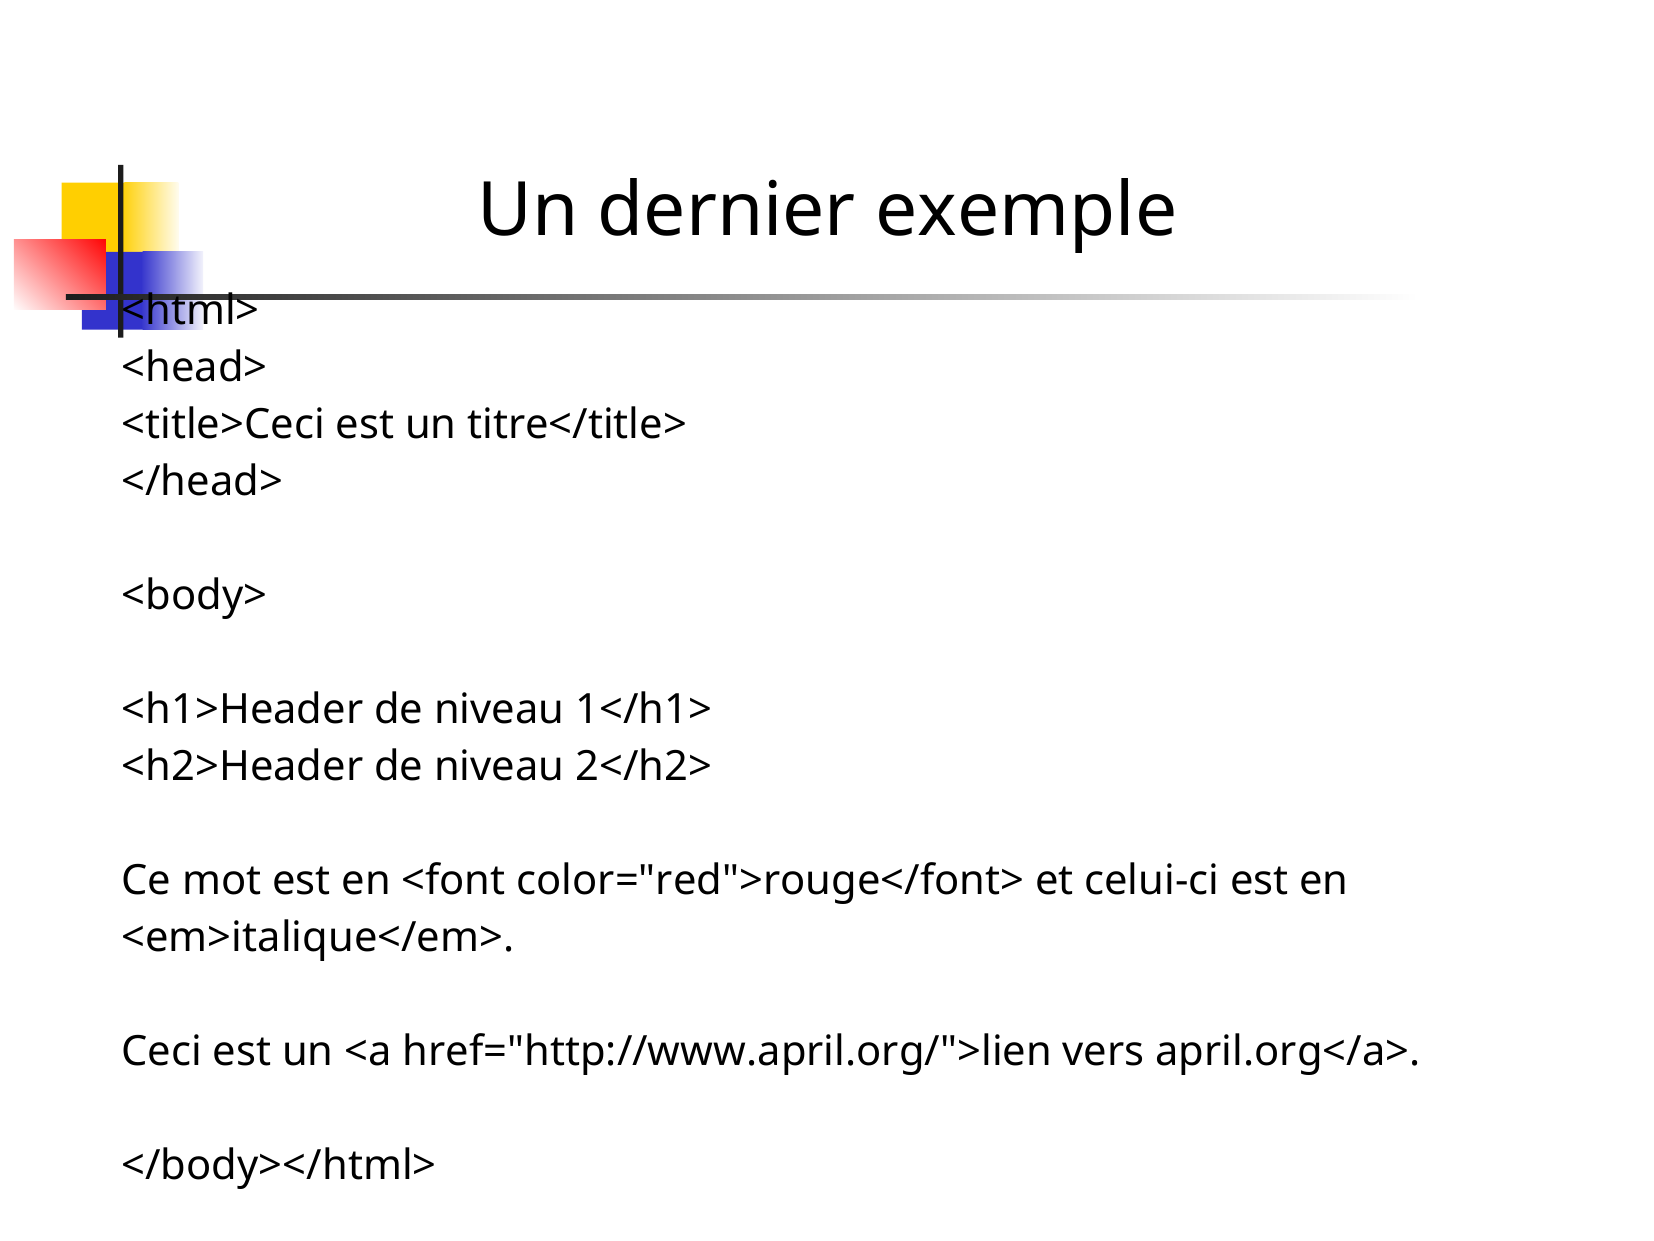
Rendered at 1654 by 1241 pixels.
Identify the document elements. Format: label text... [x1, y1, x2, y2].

subtitle <html> <head> <title>Ceci est un titre</title> </head> <body> <h1>Header de niveau 1</h1> <h2>Header de niveau 2</h2> Ce mot est en <font color="red">rouge</font> et celui-ci est en <em>italique</em>. Ceci est un <a href="http://www.april.org/">lien vers april.org</a>. </body></html> [121, 253, 1534, 1218]
title Un dernier exemple [121, 110, 1534, 253]
